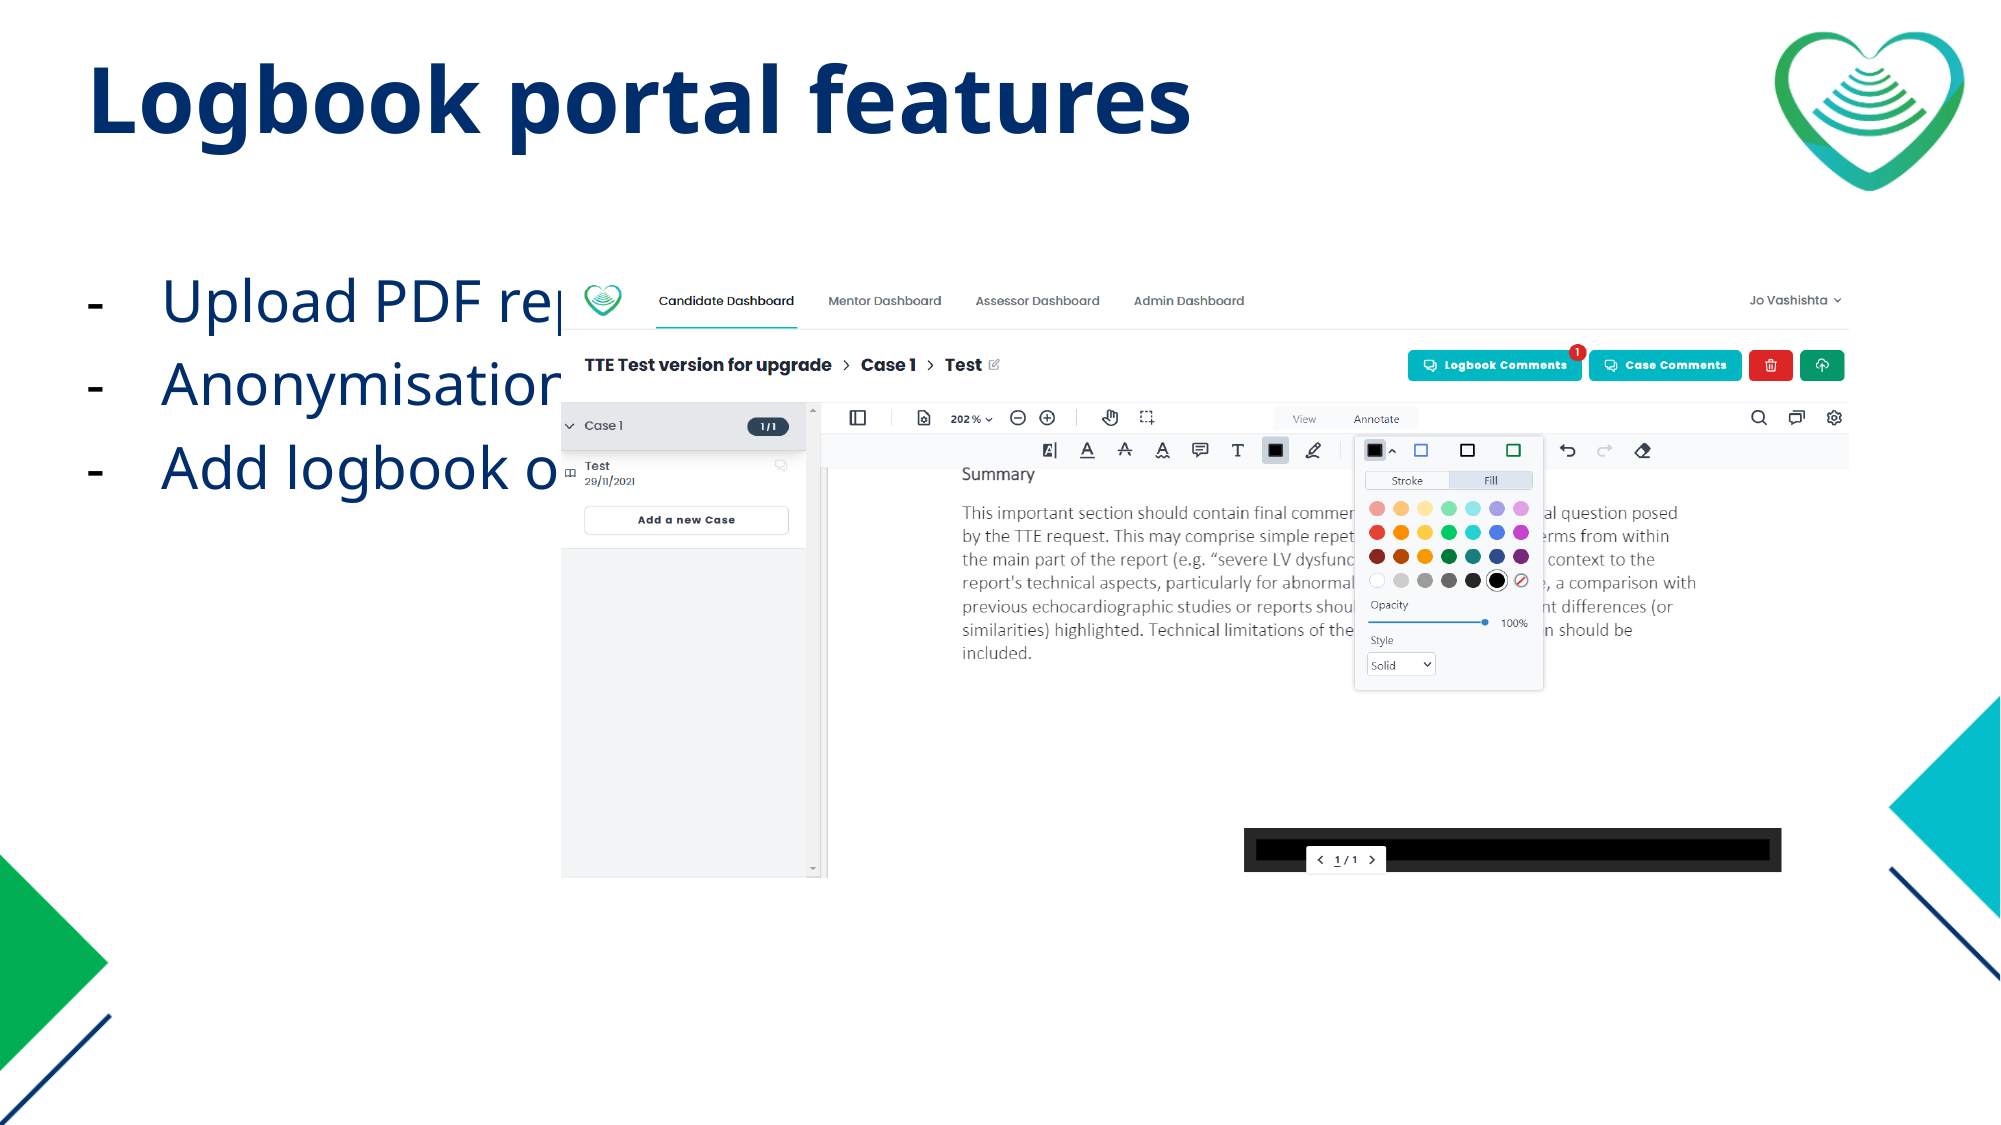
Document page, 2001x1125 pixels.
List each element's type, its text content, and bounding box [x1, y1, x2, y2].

list Upload PDF reports. Anonymisation tool. Add logbook or case comments to your mentor [71, 264, 562, 899]
picture [561, 276, 1849, 878]
title Logbook portal features [71, 46, 1797, 265]
